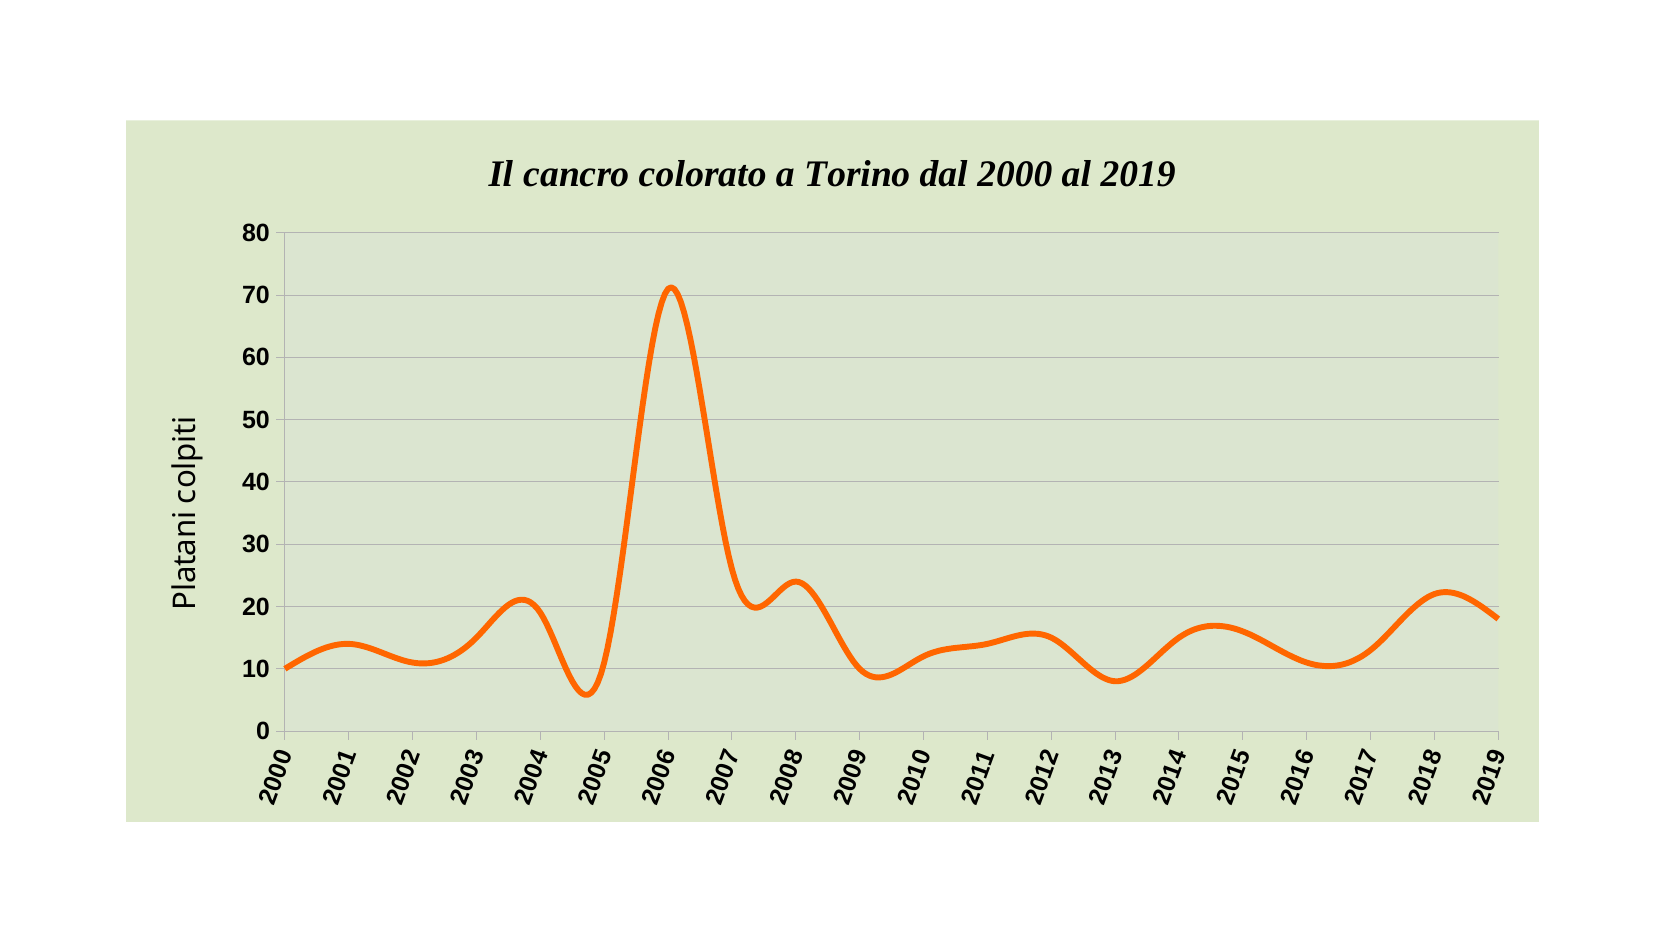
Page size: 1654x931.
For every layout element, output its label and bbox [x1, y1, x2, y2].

chart [126, 120, 1539, 822]
